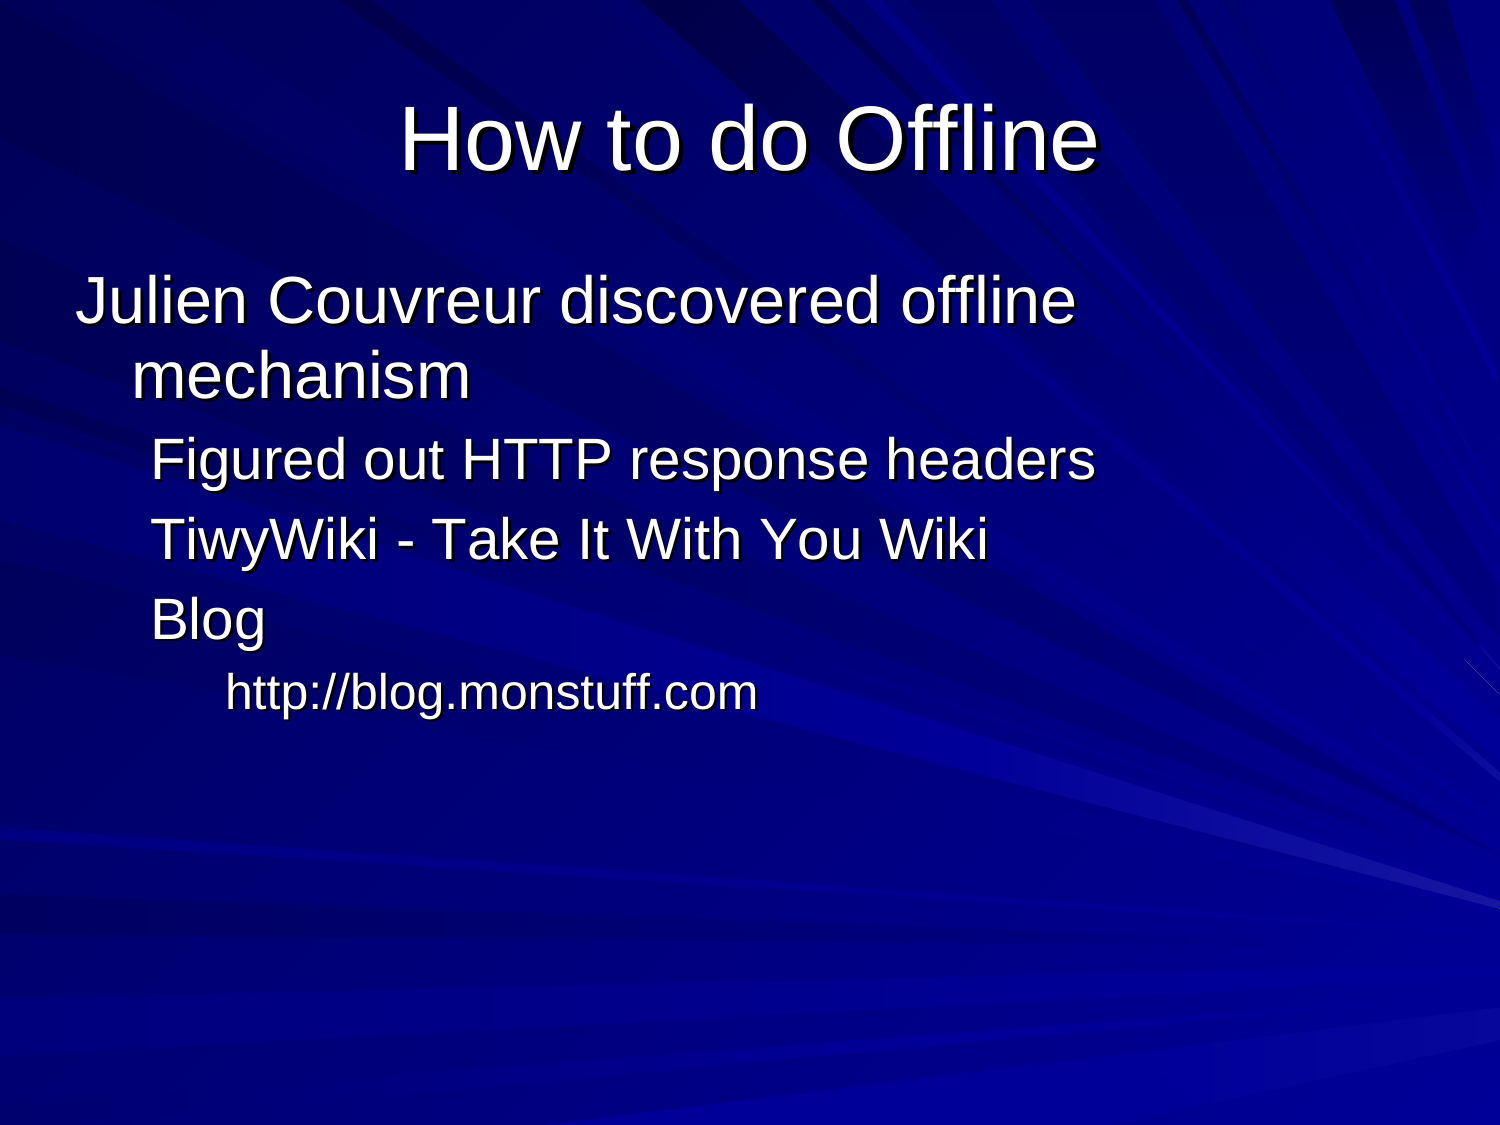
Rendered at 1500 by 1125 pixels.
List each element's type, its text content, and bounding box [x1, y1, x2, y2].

title How to do Offline [75, 51, 1425, 226]
list Julien Couvreur discovered offline mechanism Figured out HTTP response headers TiwyWiki - Take It With You Wiki Blog http://blog.monstuff.com [75, 263, 1425, 1006]
